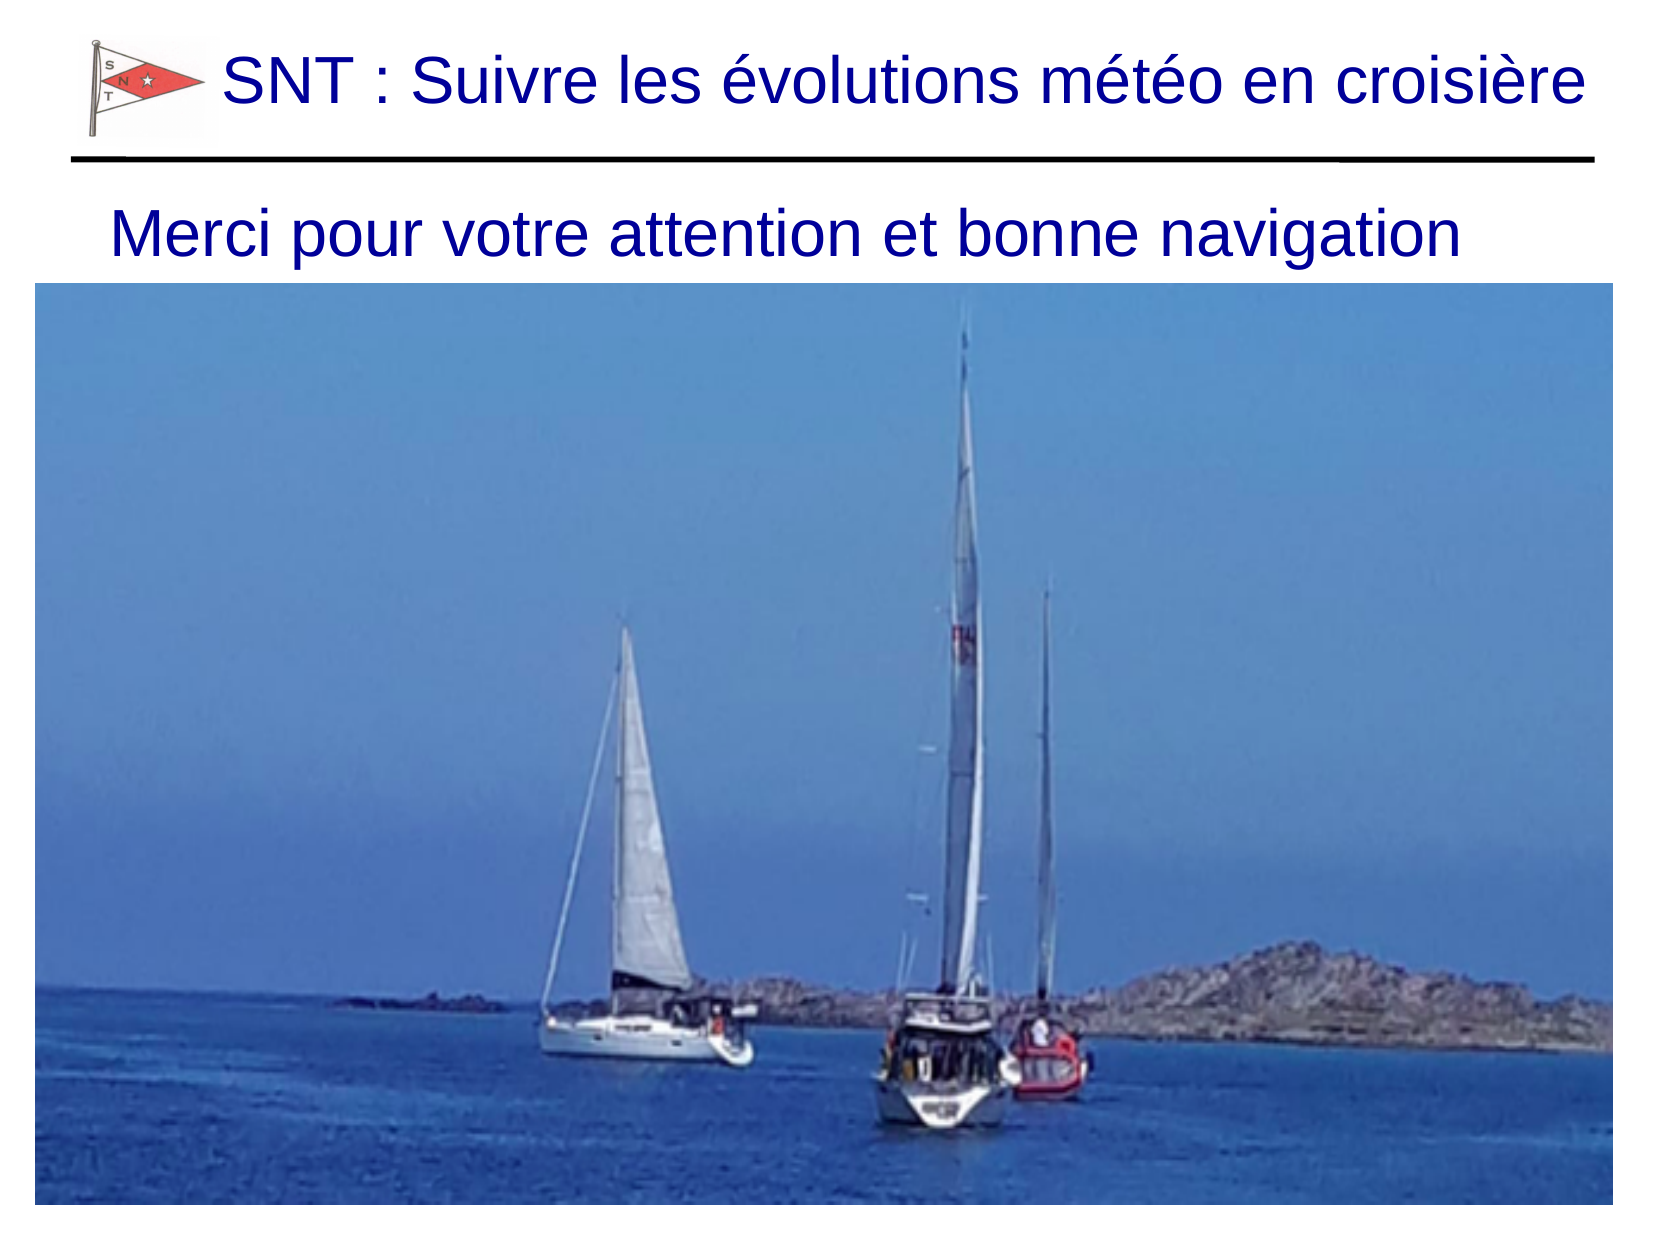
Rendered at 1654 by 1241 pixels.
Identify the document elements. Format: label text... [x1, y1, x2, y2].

text_box SNT : Suivre les évolutions météo en croisière [206, 35, 1604, 126]
picture [35, 283, 1613, 1205]
text_box Merci pour votre attention et bonne navigation [94, 189, 1574, 279]
